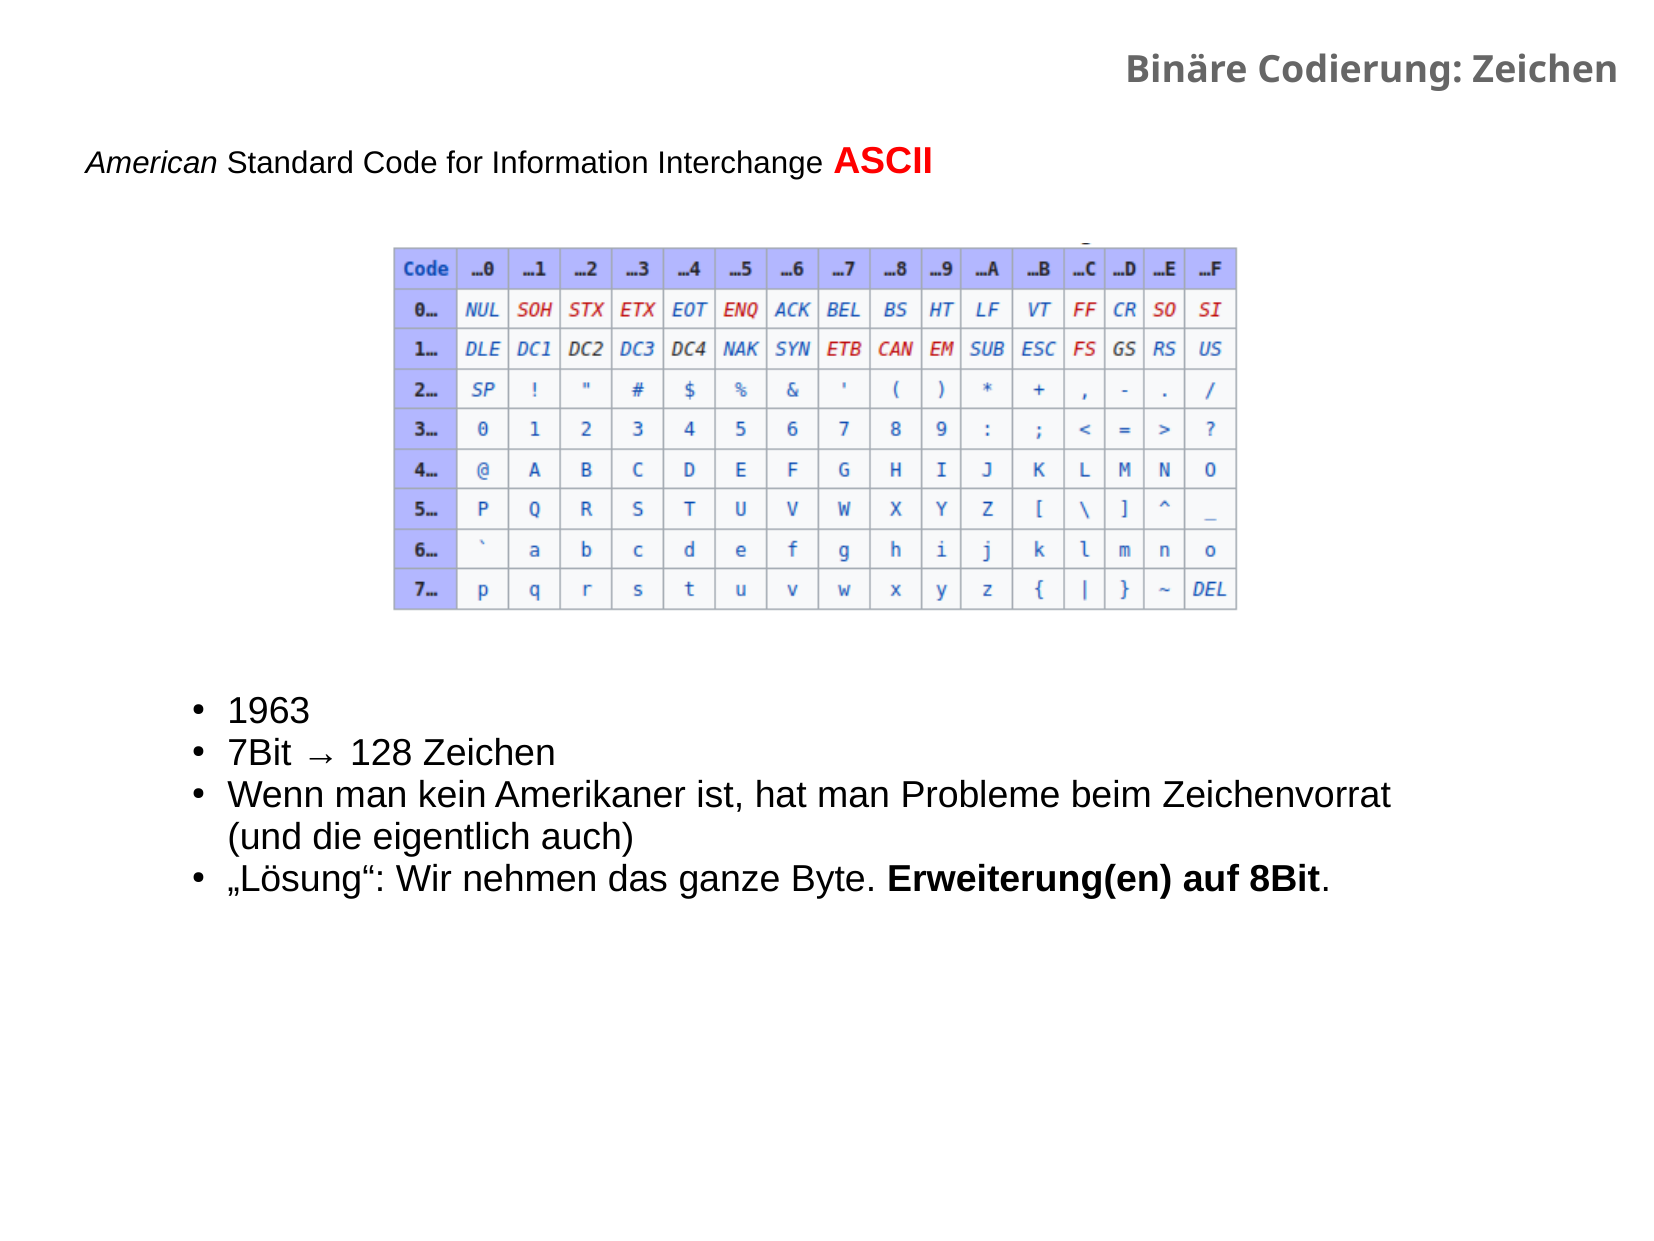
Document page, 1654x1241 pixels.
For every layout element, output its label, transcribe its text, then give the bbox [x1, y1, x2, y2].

picture [389, 243, 1242, 615]
text_box Binäre Codierung: Zeichen [1110, 35, 1595, 87]
text_box 1963 7Bit → 128 Zeichen Wenn man kein Amerikaner ist, hat man Probleme beim Zeichenvorrat (und die eigentlich auch) „Lösung“: Wir nehmen das ganze Byte. Erweiterung(en) auf 8Bit. [177, 682, 1477, 991]
text_box American Standard Code for Information Interchange ASCII [70, 132, 969, 189]
